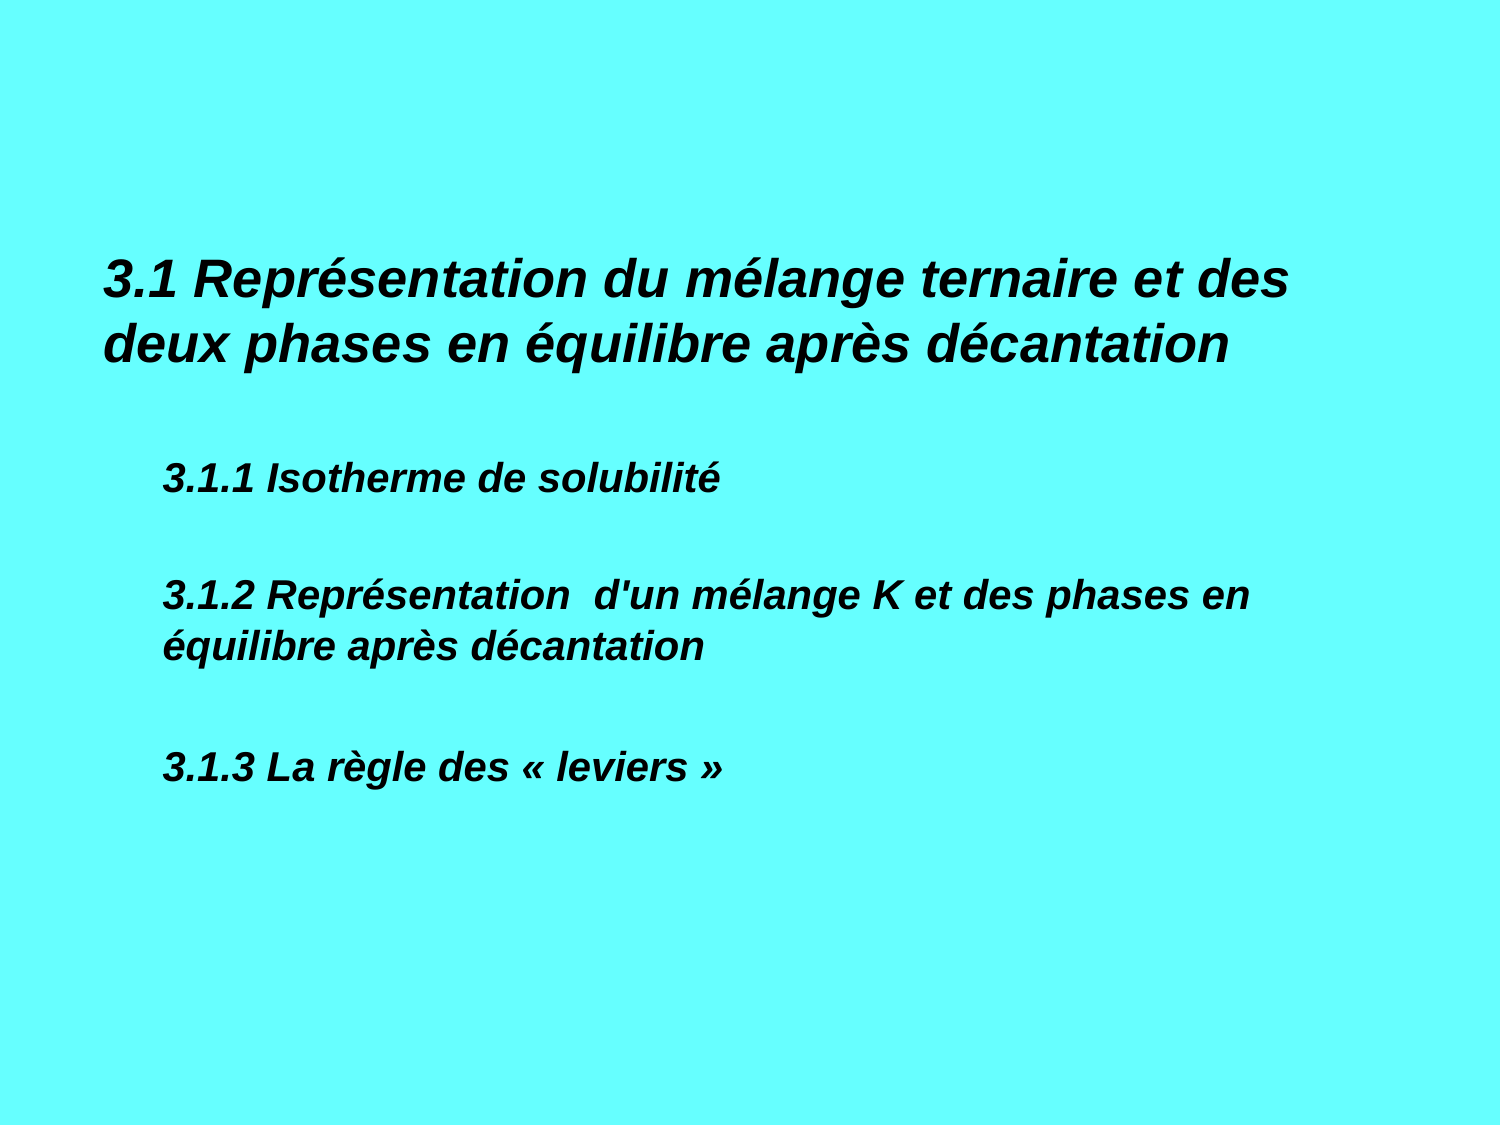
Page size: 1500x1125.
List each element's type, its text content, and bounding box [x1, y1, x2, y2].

text_box 3.1.1 Isotherme de solubilité [147, 442, 1329, 508]
text_box 3.1.3 La règle des « leviers » [147, 732, 1359, 798]
text_box 3.1.2 Représentation d'un mélange K et des phases en équilibre après décantation [147, 561, 1447, 676]
text_box 3.1 Représentation du mélange ternaire et des deux phases en équilibre après décantation [88, 236, 1447, 381]
